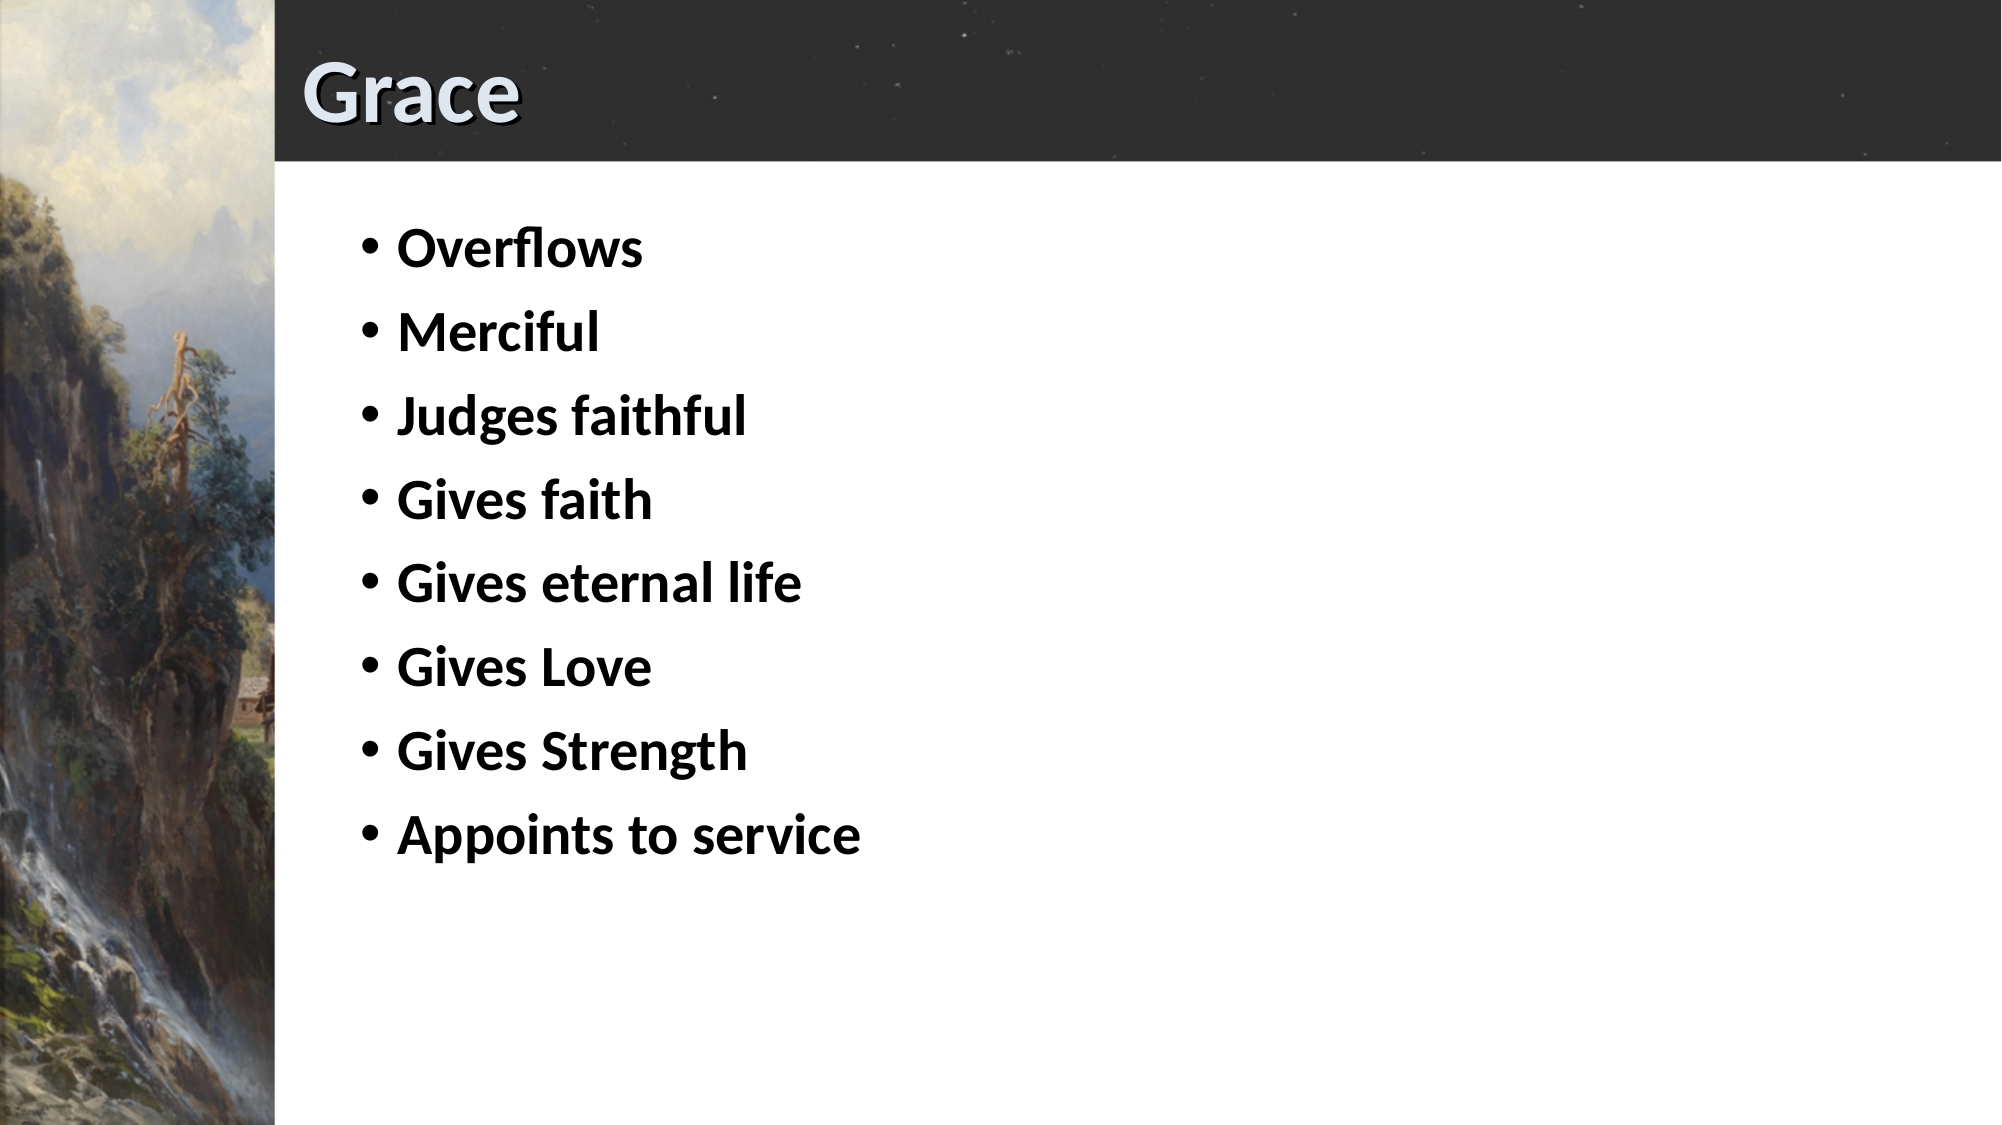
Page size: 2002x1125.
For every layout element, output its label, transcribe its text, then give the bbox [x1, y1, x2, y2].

text_box Grace [288, 8, 1947, 163]
list Overflows Merciful Judges faithful Gives faith Gives eternal life Gives Love Gives Strength Appoints to service [345, 210, 1863, 1096]
picture [0, 0, 2002, 1125]
